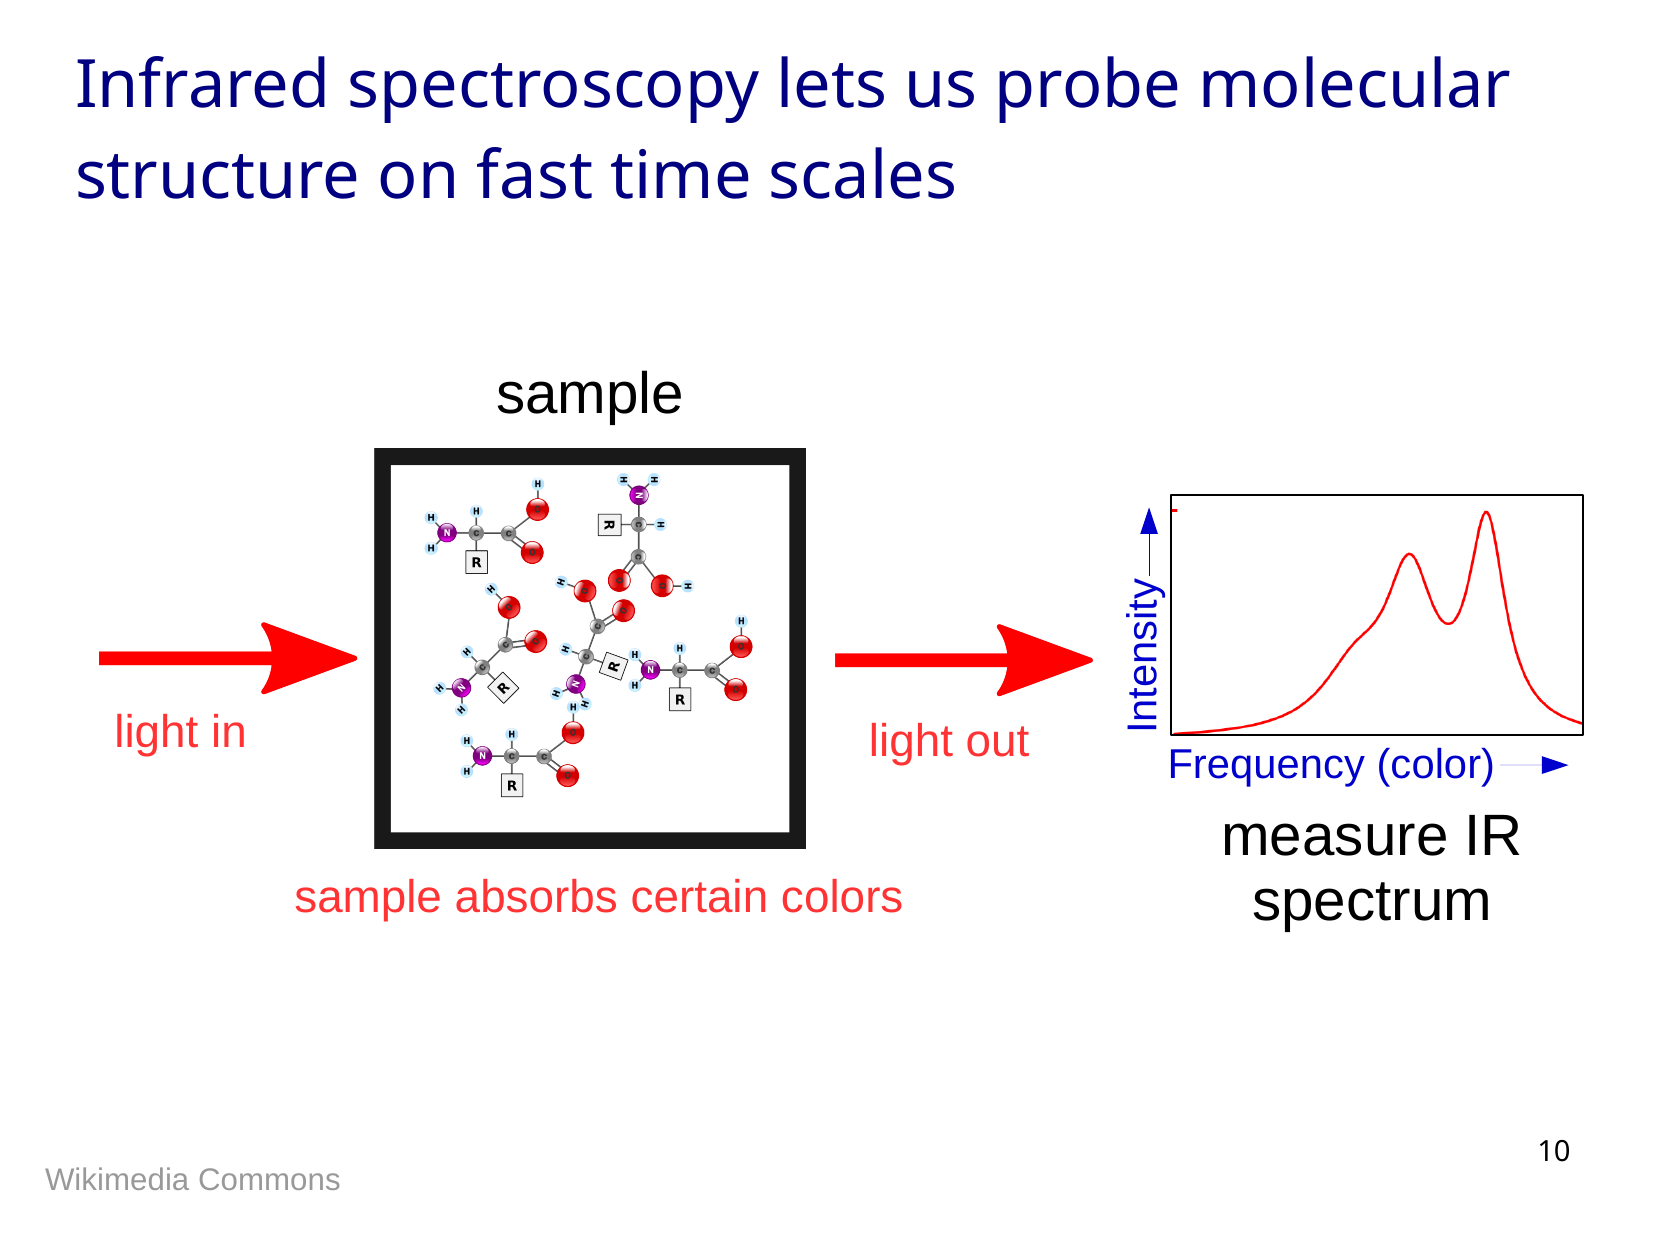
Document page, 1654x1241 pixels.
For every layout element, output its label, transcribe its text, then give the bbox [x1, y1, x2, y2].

picture [1172, 509, 1582, 734]
text_box measure IR spectrum [1206, 795, 1606, 1070]
text_box light out [854, 707, 1045, 774]
text_box light in [99, 698, 263, 765]
title Infrared spectroscopy lets us probe molecular structure on fast time scales [75, 23, 1576, 231]
text_box Intensity [1111, 563, 1174, 749]
picture [99, 448, 1093, 849]
text_box sample absorbs certain colors [279, 863, 920, 930]
text_box Frequency (color) [1152, 733, 1511, 796]
text_box Wikimedia Commons [30, 1154, 741, 1239]
text_box sample [481, 353, 700, 479]
